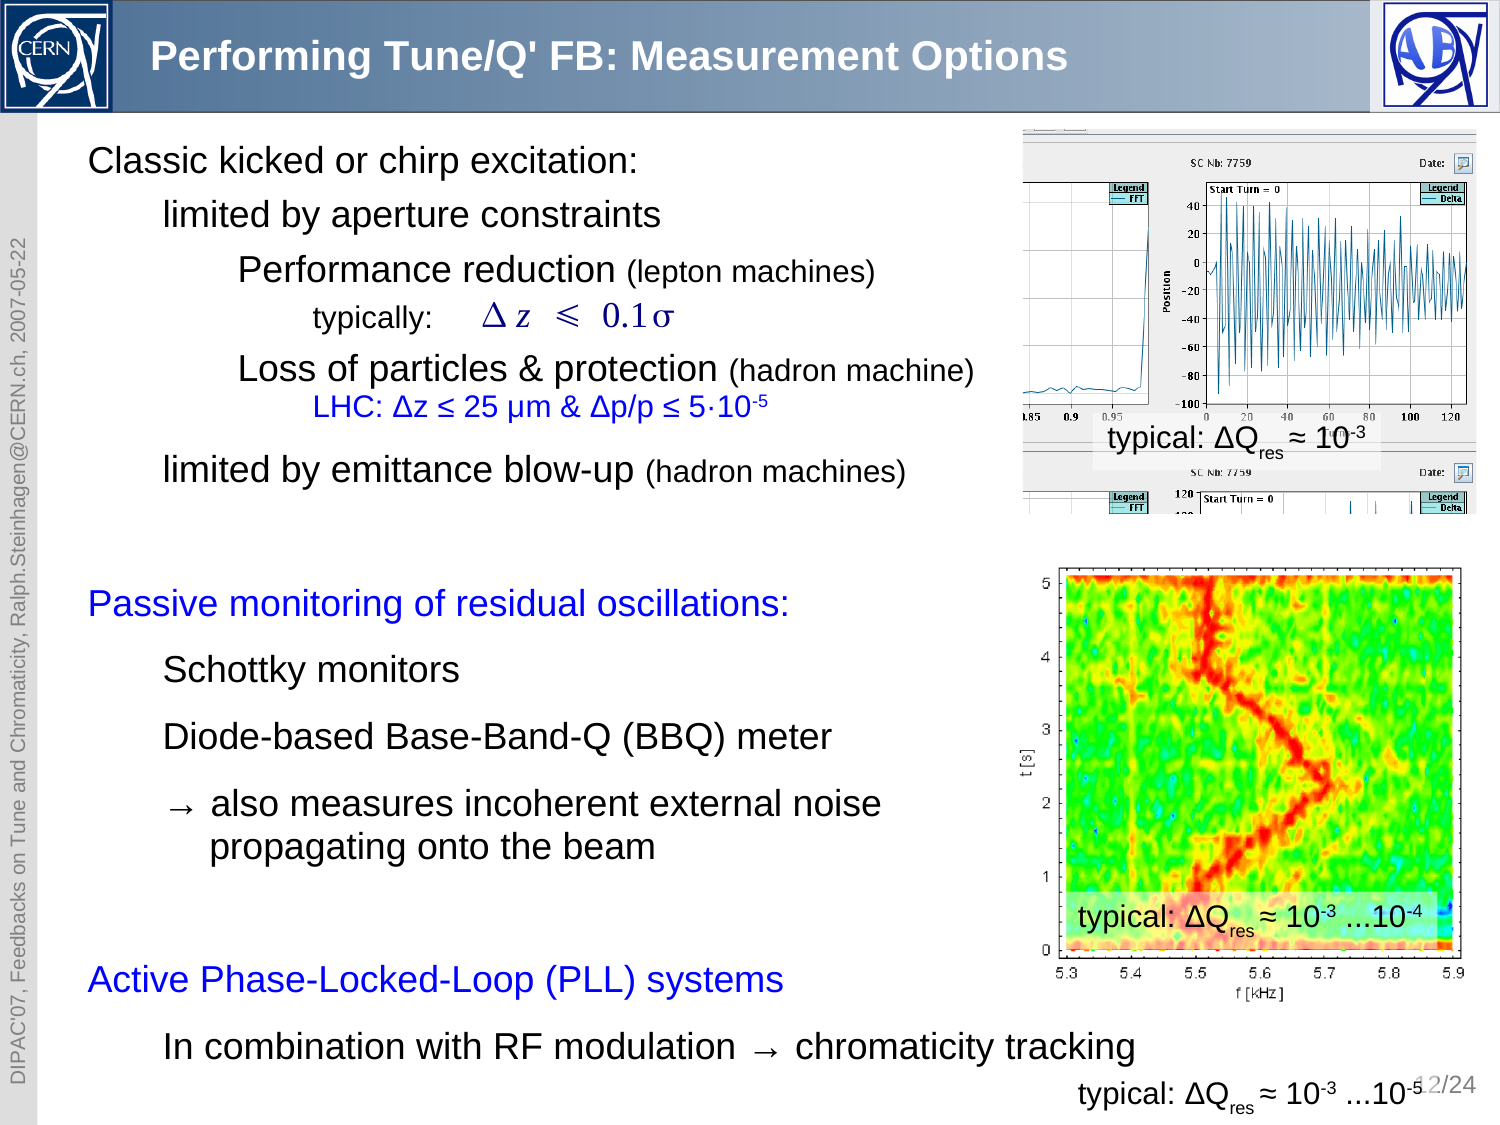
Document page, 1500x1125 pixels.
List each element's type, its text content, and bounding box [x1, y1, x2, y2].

text_box typical: ΔQres ≈ 10-3 ...10-4 [1063, 891, 1429, 949]
text_box typical: ΔQres ≈ 10-3 [1092, 413, 1375, 471]
picture [1022, 129, 1477, 514]
picture [1438, 561, 1471, 1004]
text_box typical: ΔQres ≈ 10-3 ...10-5 [1063, 1068, 1429, 1125]
chart [472, 295, 684, 336]
picture [1382, 1, 1489, 108]
picture [0, 0, 113, 113]
title Performing Tune/Q' FB: Measurement Options [150, 7, 1201, 106]
list Classic kicked or chirp excitation: limited by aperture constraints Performance reduction (lepton machines) typically: Loss of particles & protection (hadron machine) LHC: Δz ≤ 25 μm & Δp/p ≤ 5·10-5 limited by emittance blow-up (hadron machines) Passive monitoring of residual oscillations: Schottky monitors Diode-based Base-Band-Q (BBQ) meter → also measures incoherent external noise propagating onto the beam Active Phase-Locked-Loop (PLL) systems In combination with RF modulation → chromaticity tracking [87, 137, 1438, 1068]
